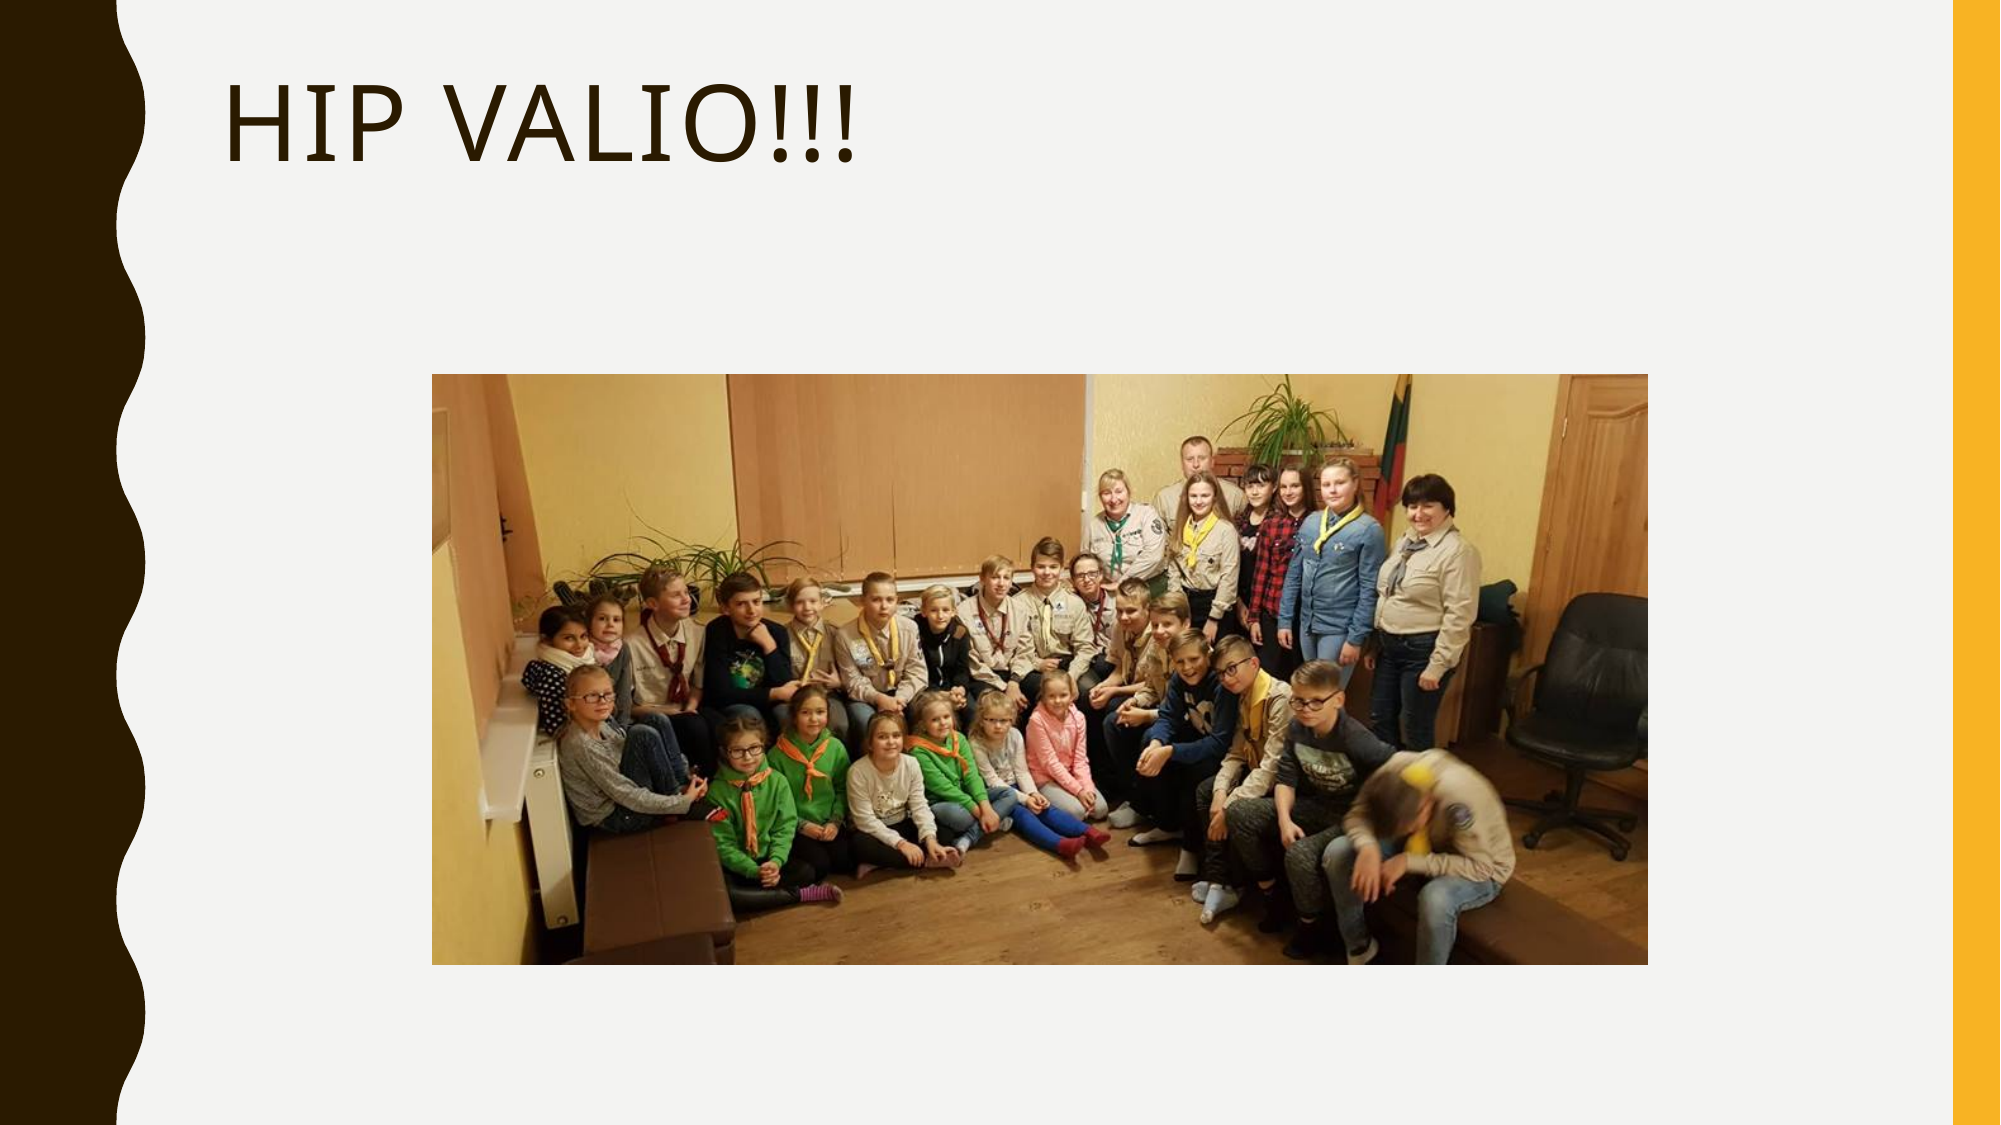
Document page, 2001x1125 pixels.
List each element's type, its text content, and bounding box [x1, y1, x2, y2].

picture [432, 375, 1648, 965]
title Hip valio!!! [205, 62, 1876, 308]
